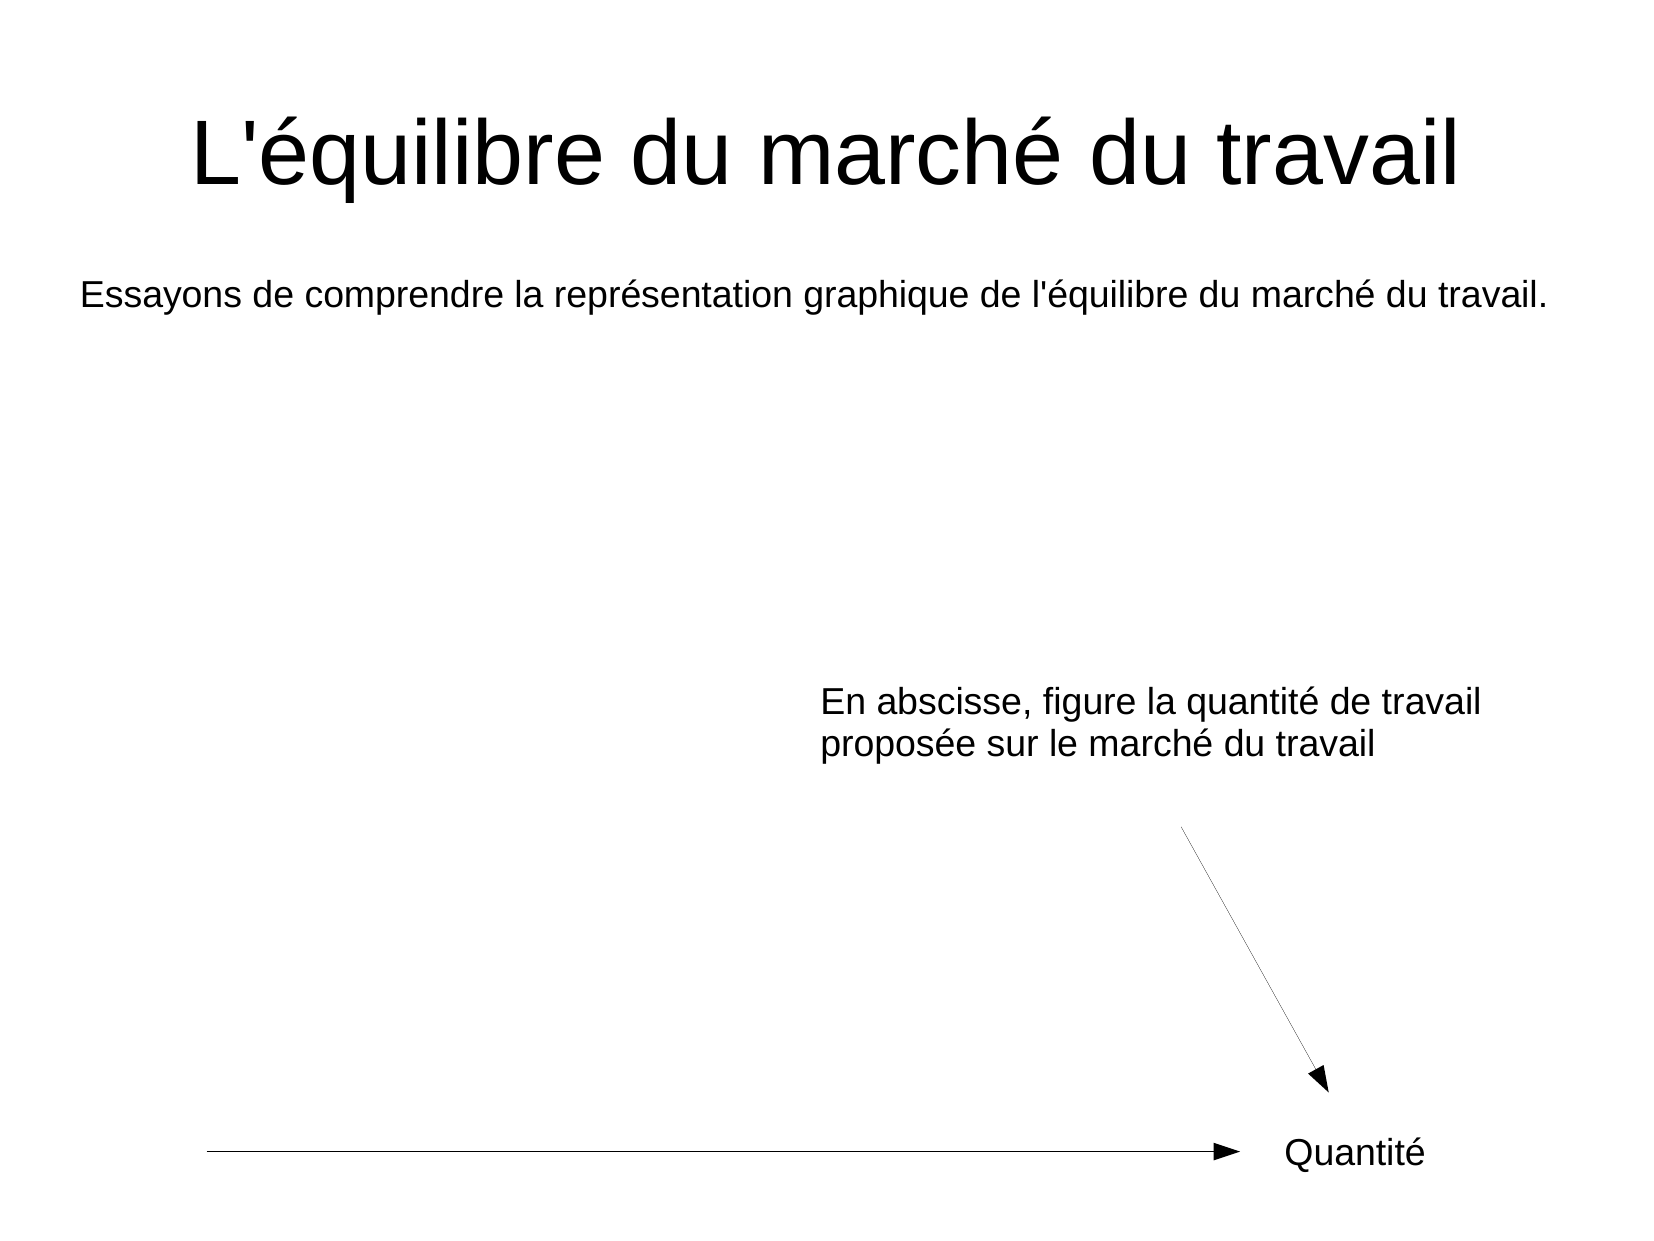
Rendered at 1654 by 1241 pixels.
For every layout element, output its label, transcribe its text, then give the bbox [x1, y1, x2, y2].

text_box Essayons de comprendre la représentation graphique de l'équilibre du marché du travail. [64, 265, 1568, 323]
text_box Quantité [1269, 1124, 1442, 1182]
title L'équilibre du marché du travail [82, 49, 1571, 257]
text_box En abscisse, figure la quantité de travail proposée sur le marché du travail [805, 673, 1499, 773]
